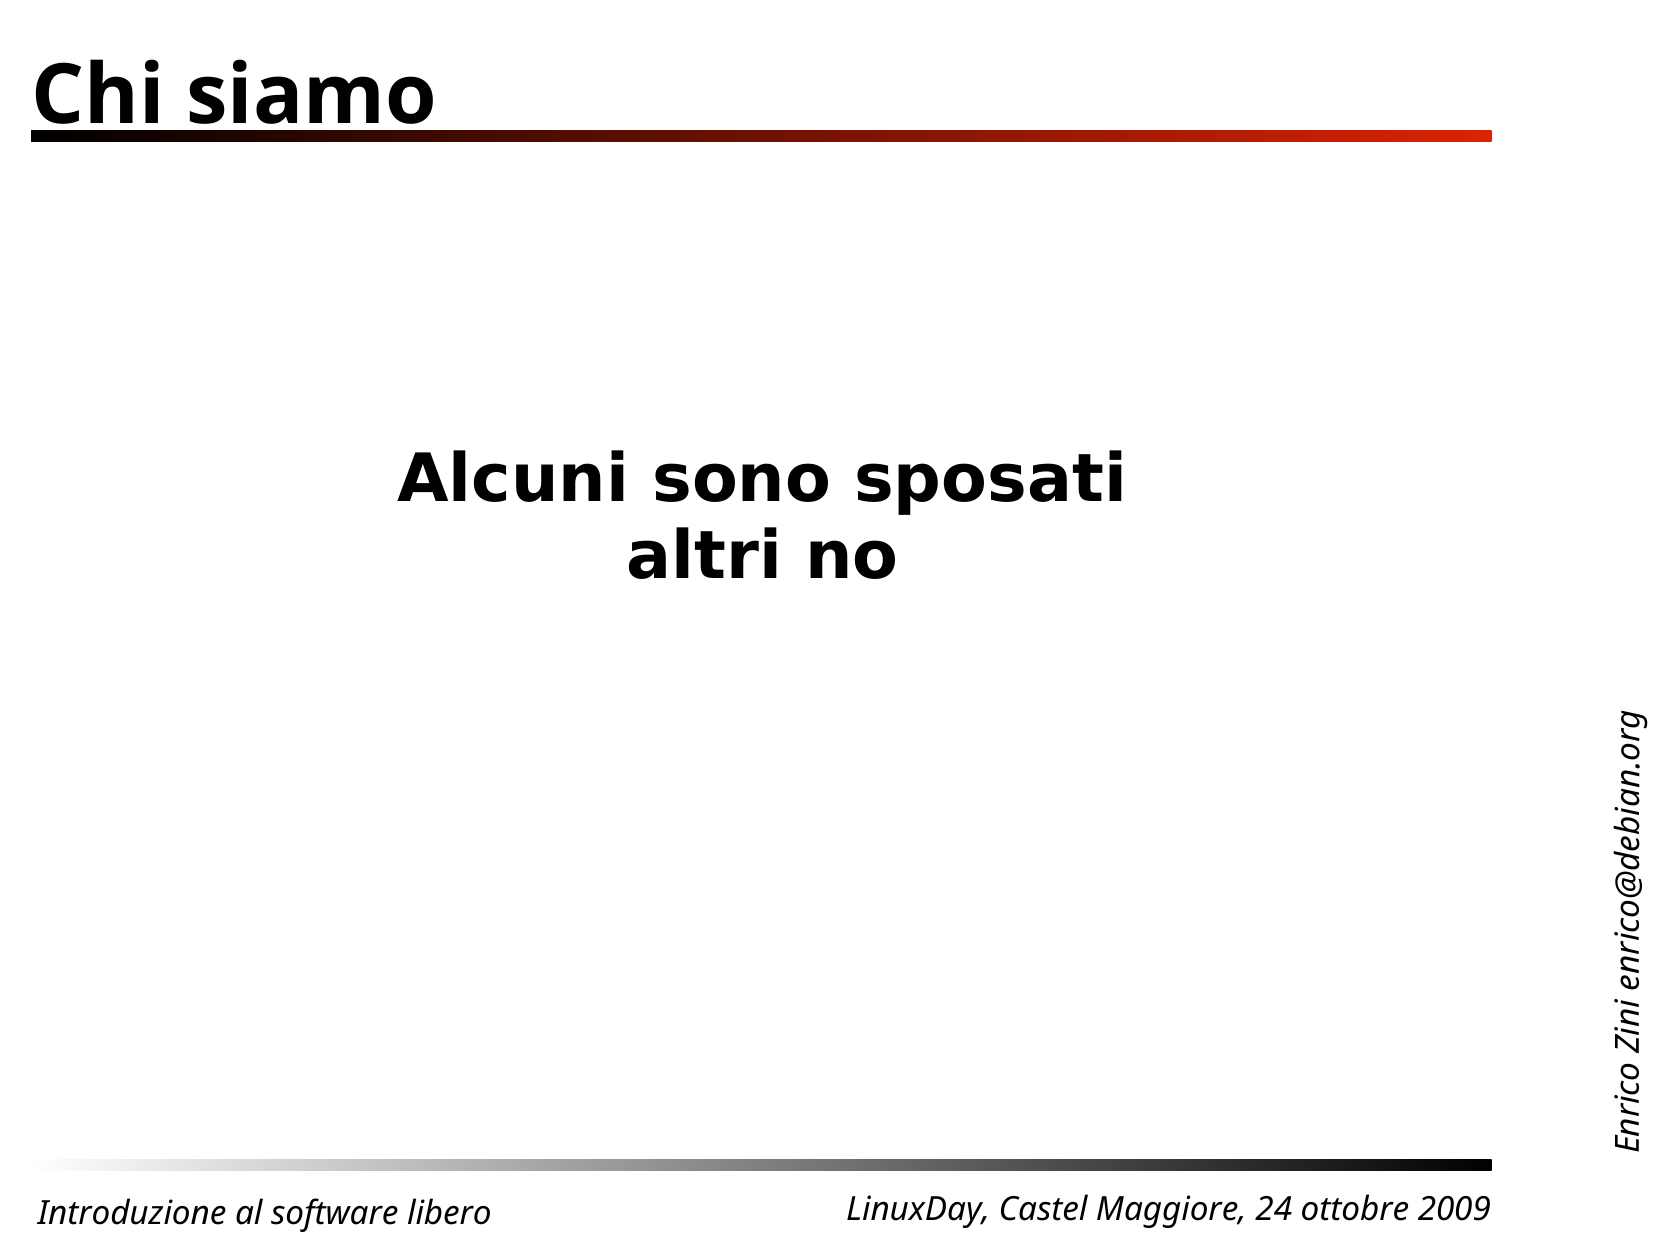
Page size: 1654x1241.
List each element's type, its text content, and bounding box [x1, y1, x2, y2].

text_box Chi siamo [31, 34, 1438, 168]
text_box Alcuni sono sposati altri no [30, 439, 1495, 595]
